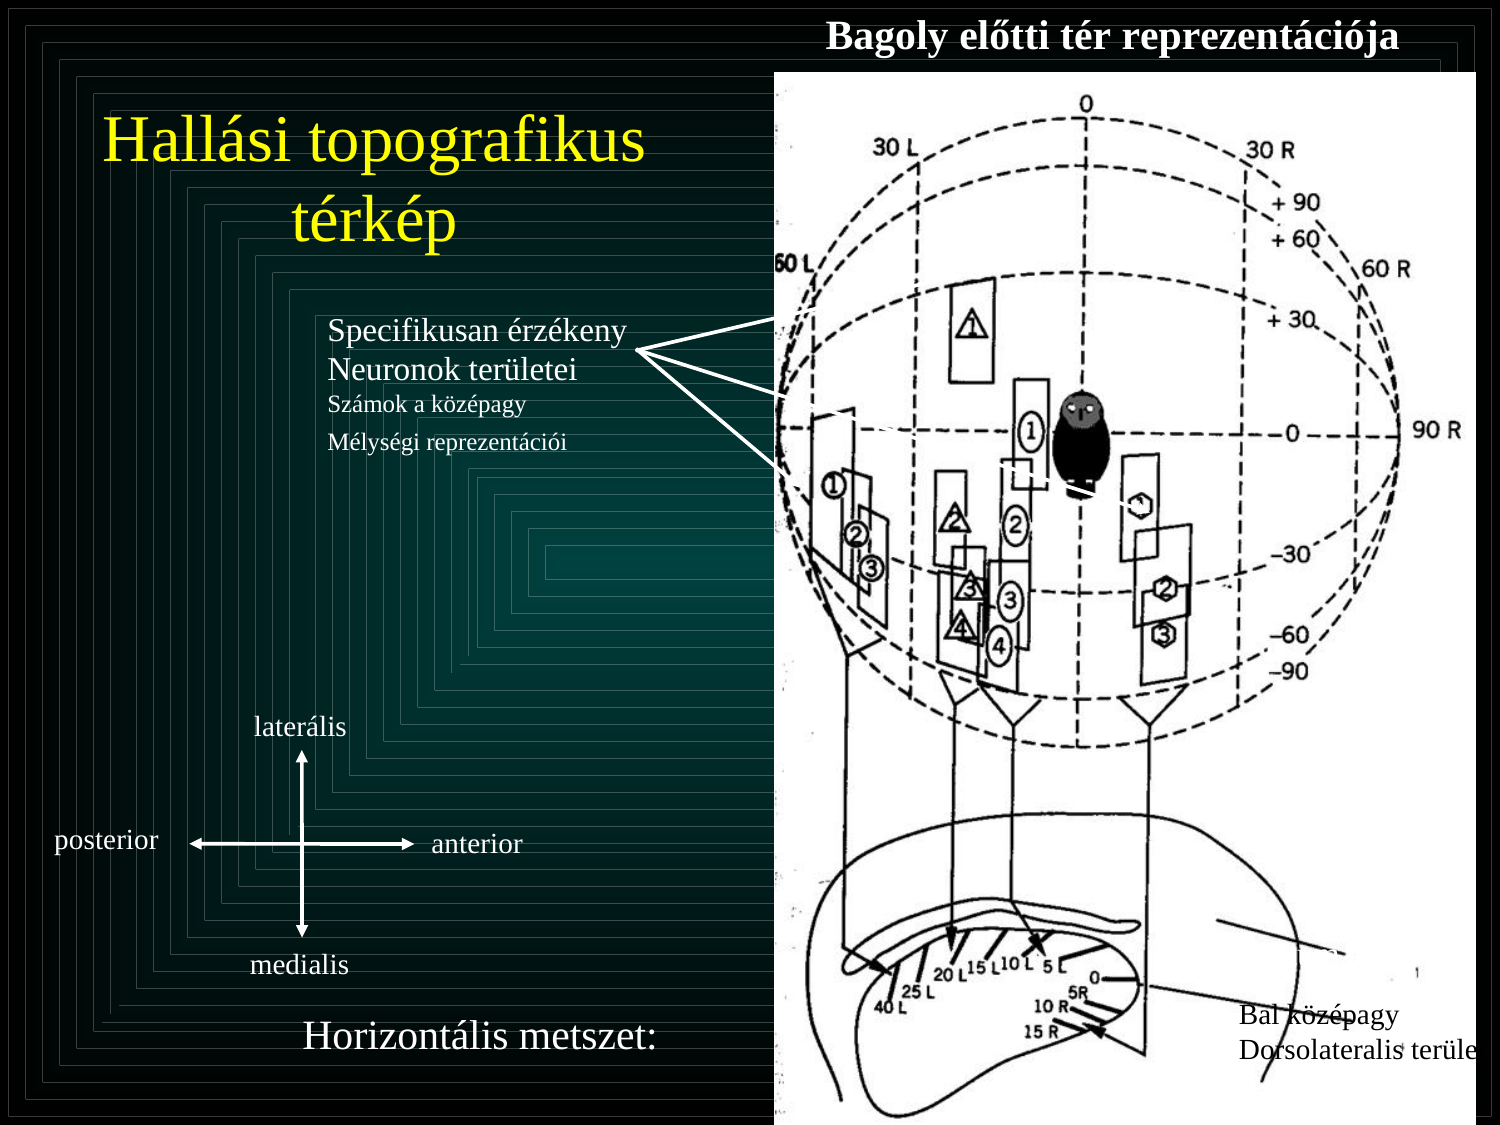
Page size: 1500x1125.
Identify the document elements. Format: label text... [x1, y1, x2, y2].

text_box posterior [39, 812, 174, 863]
text_box laterális [239, 699, 363, 751]
text_box Bagoly előtti tér reprezentációja [810, 0, 1416, 66]
text_box Hallási topografikus térkép [62, 112, 688, 238]
text_box Horizontális metszet: [287, 999, 673, 1066]
text_box Specifikusan érzékeny Neuronok területei Számok a középagy Mélységi reprezentációi [312, 299, 643, 466]
text_box Bal középagy Dorsolateralis terület [1224, 987, 1500, 1073]
text_box medialis [235, 937, 365, 988]
text_box anterior [416, 816, 538, 868]
picture [774, 72, 1476, 1125]
text_box Tectum opticum [1223, 924, 1473, 981]
